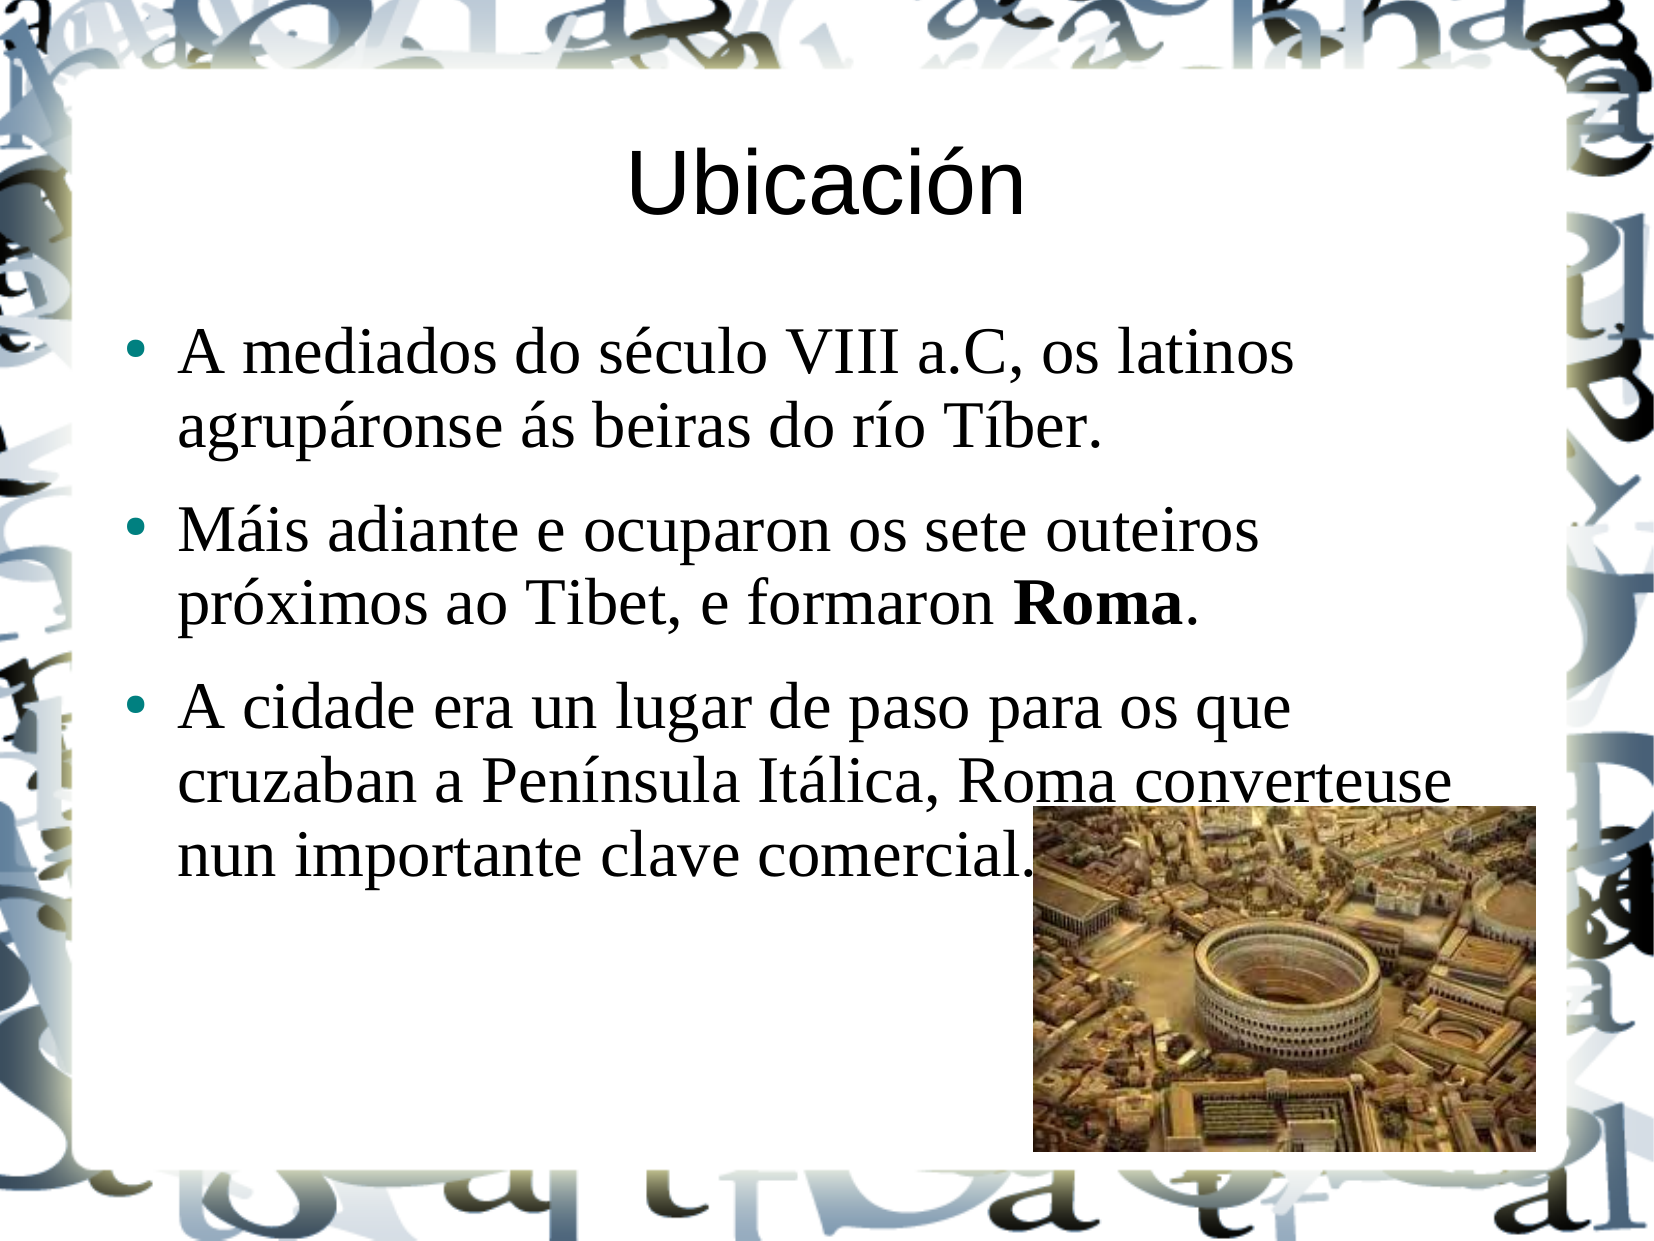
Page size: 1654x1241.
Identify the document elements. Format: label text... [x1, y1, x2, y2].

title Ubicación [82, 78, 1571, 287]
list A mediados do século VIII a.C, os latinos agrupáronse ás beiras do río Tíber. Máis adiante e ocuparon os sete outeiros próximos ao Tibet, e formaron Roma. A cidade era un lugar de paso para os que cruzaban a Península Itálica, Roma converteuse nun importante clave comercial. [106, 313, 1530, 1133]
picture [0, 0, 1654, 1241]
